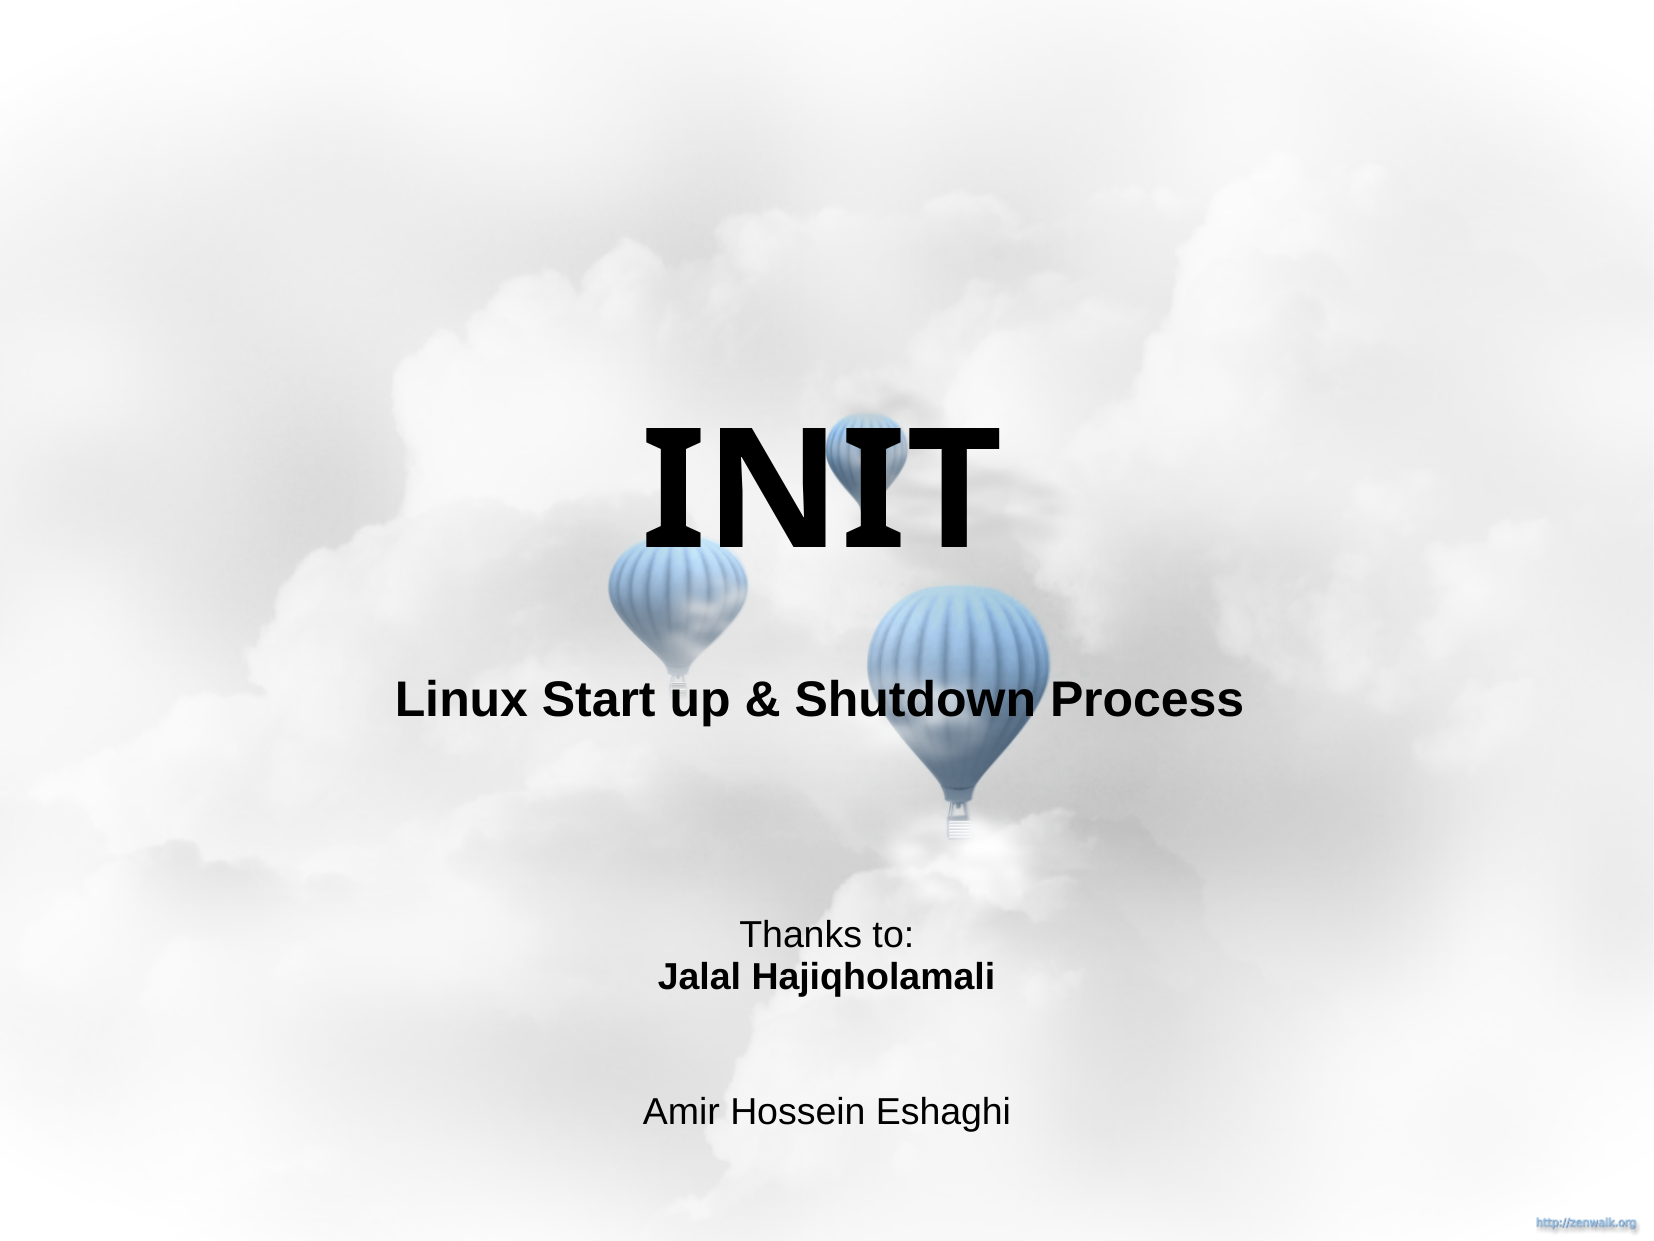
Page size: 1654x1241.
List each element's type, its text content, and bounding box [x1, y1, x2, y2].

text_box Thanks to: Jalal Hajiqholamali [643, 906, 1011, 1005]
text_box Amir Hossein Eshaghi [613, 1083, 1041, 1142]
text_box INIT [626, 361, 1027, 663]
text_box Linux Start up & Shutdown Process [379, 663, 1274, 735]
